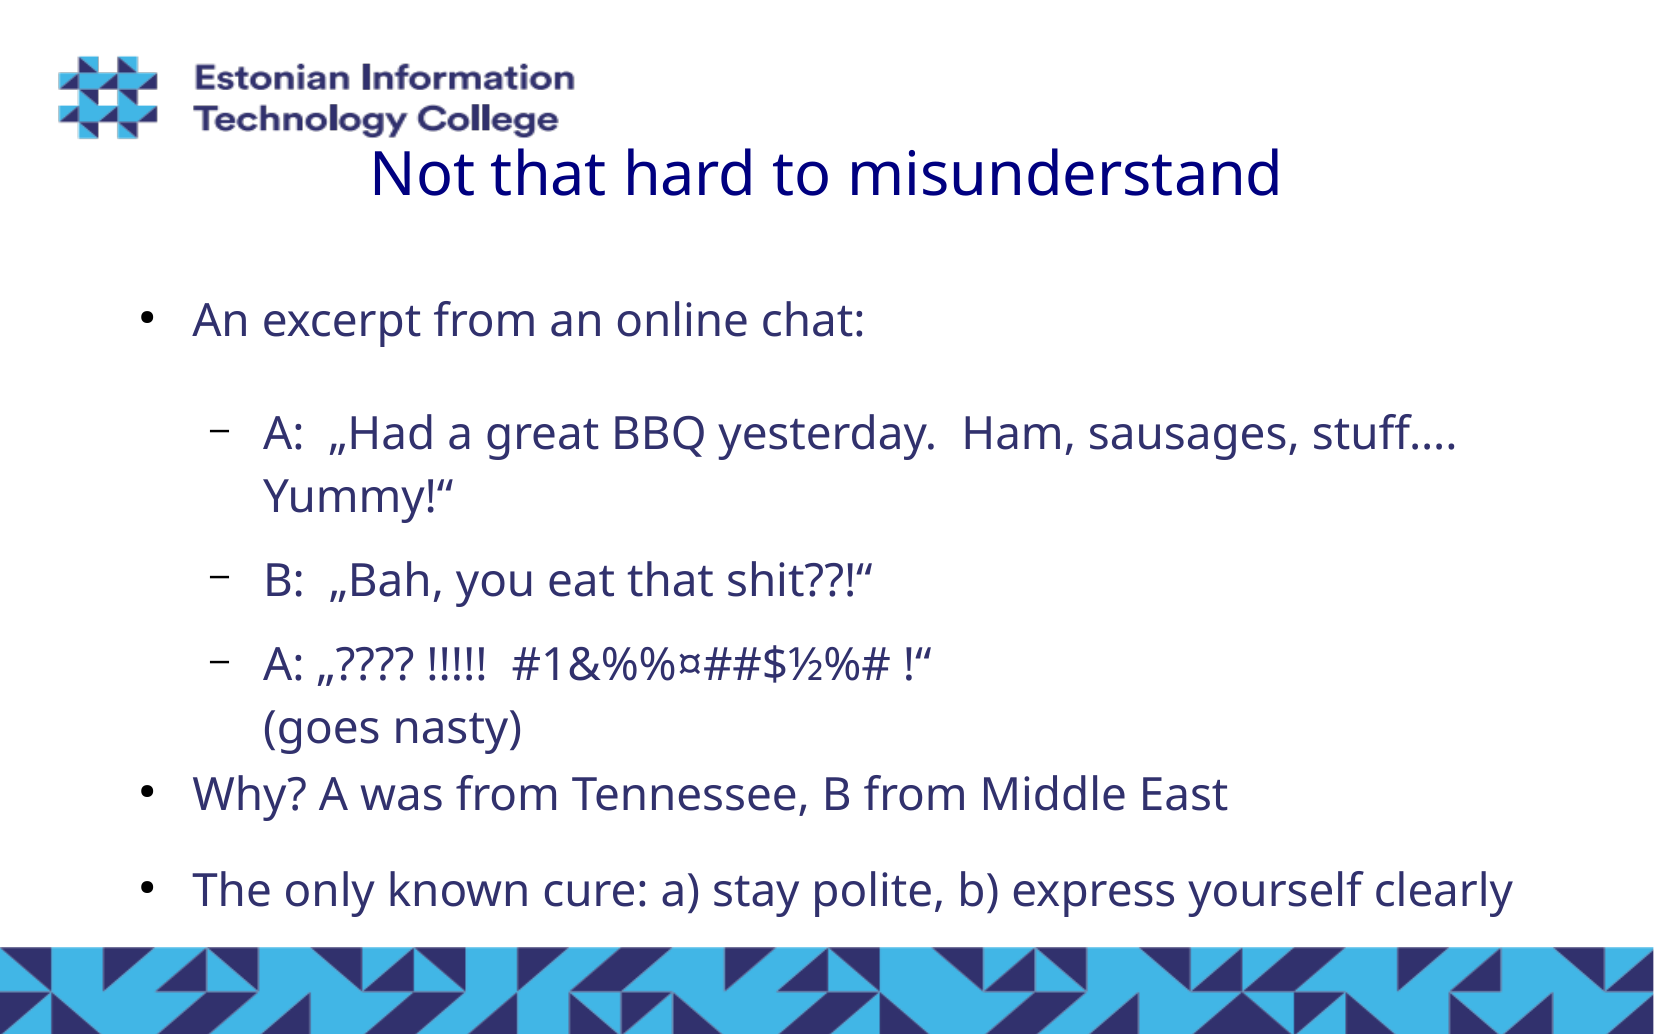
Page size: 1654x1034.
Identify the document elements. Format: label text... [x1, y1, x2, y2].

list An excerpt from an online chat: A: „Had a great BBQ yesterday. Ham, sausages, stuff…. Yummy!“ B: „Bah, you eat that shit??!“ A: „???? !!!!! #1&%%¤##$½%# !“ (goes nasty) Why? A was from Tennessee, B from Middle East The only known cure: a) stay polite, b) express yourself clearly [121, 287, 1532, 1034]
title Not that hard to misunderstand [121, 83, 1533, 260]
